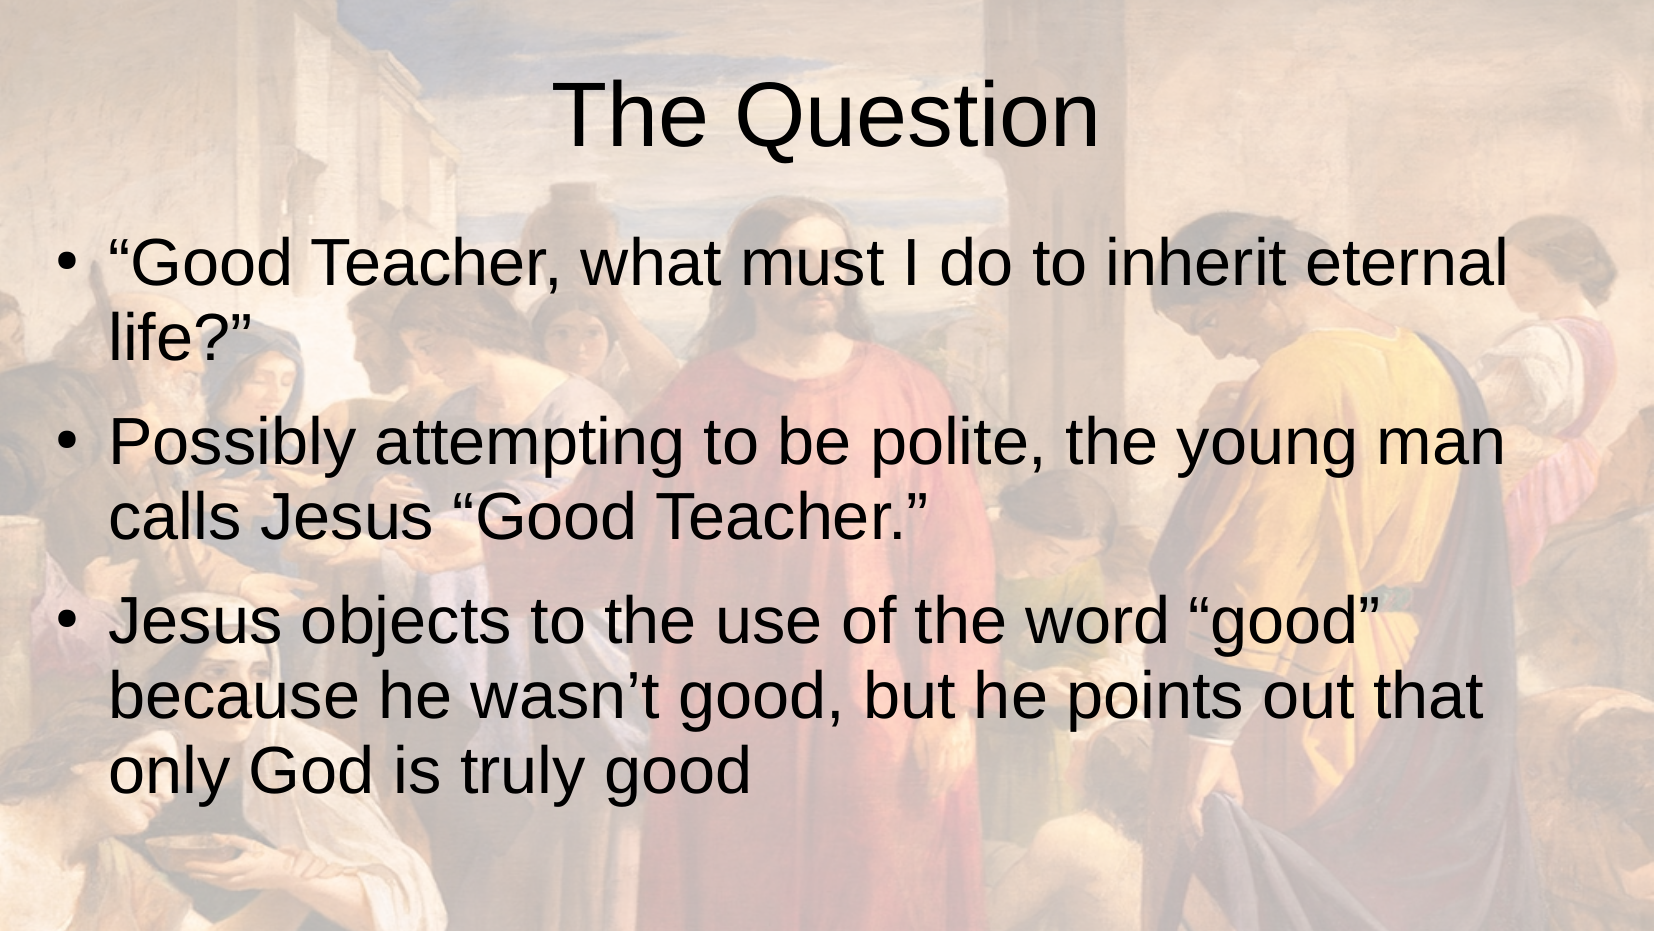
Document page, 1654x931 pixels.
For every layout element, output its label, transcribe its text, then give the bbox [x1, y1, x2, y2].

title The Question [82, 37, 1571, 193]
picture [0, 0, 1654, 931]
list “Good Teacher, what must I do to inherit eternal life?” Possibly attempting to be polite, the young man calls Jesus “Good Teacher.” Jesus objects to the use of the word “good” because he wasn’t good, but he points out that only God is truly good [37, 225, 1613, 901]
